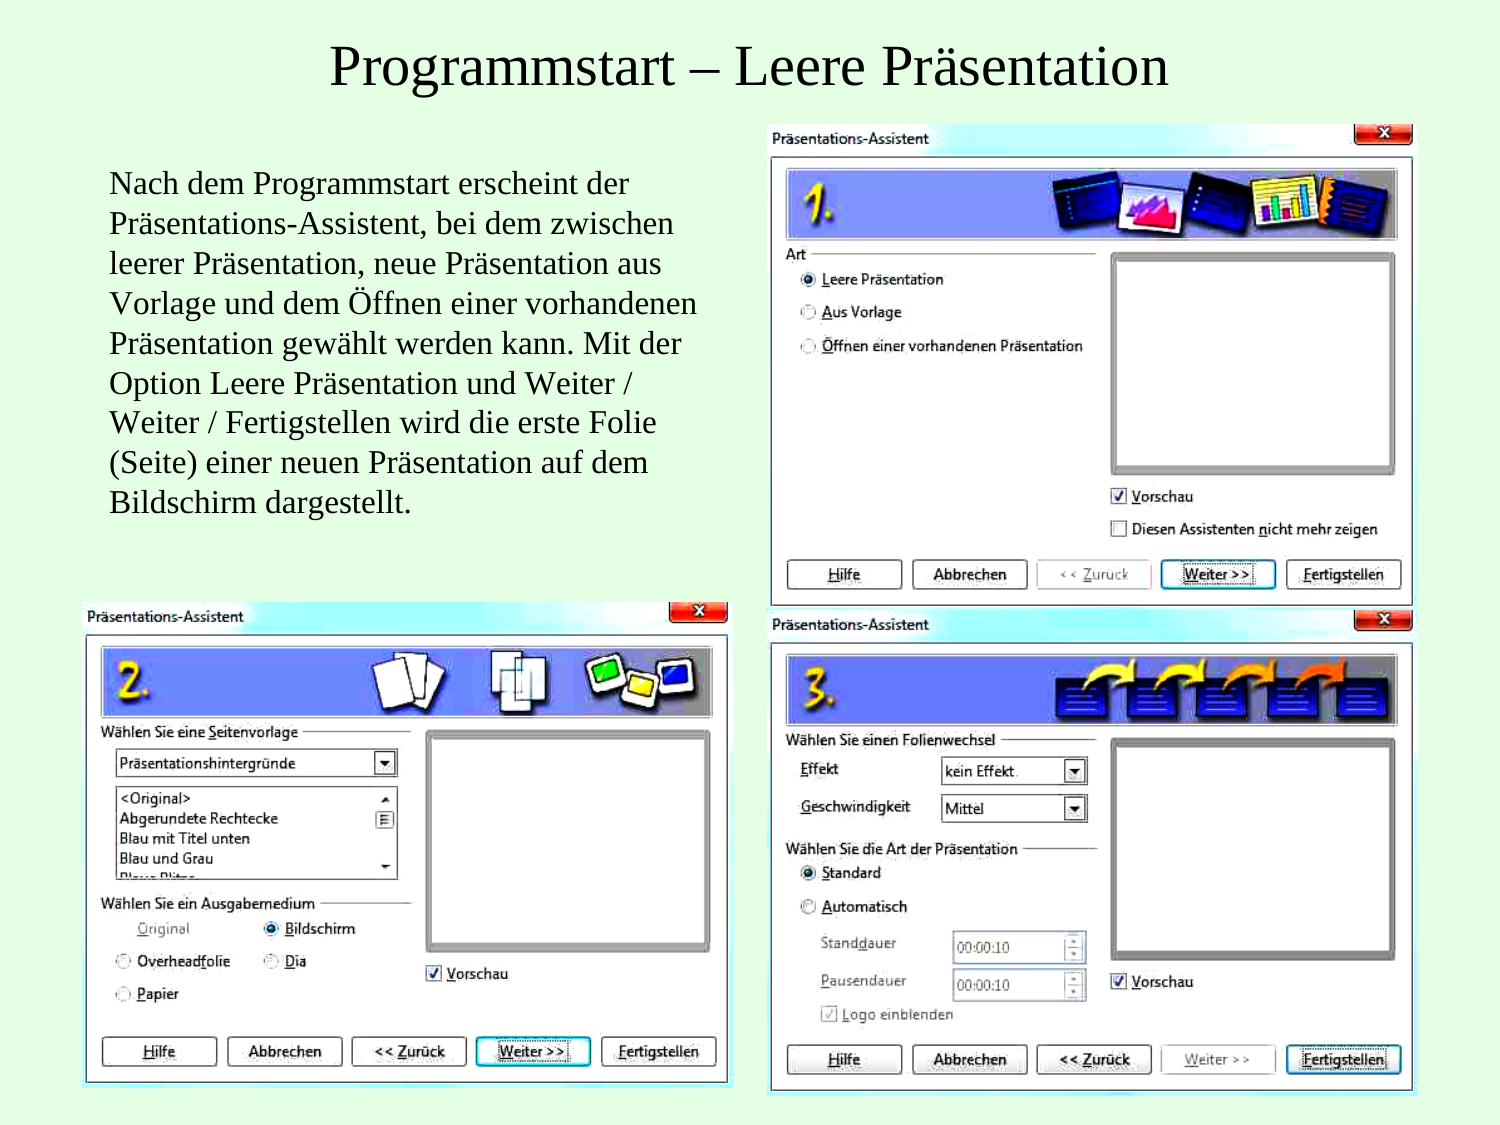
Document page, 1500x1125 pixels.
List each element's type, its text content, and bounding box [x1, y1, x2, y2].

title Programmstart – Leere Präsentation [112, 0, 1388, 126]
picture [82, 602, 733, 1088]
picture [767, 124, 1418, 1096]
text_box Nach dem Programmstart erscheint der Präsentations-Assistent, bei dem zwischen leerer Präsentation, neue Präsentation aus Vorlage und dem Öffnen einer vorhandenen Präsentation gewählt werden kann. Mit der Option Leere Präsentation und Weiter / Weiter / Fertigstellen wird die erste Folie (Seite) einer neuen Präsentation auf dem Bildschirm dargestellt. [94, 153, 734, 529]
